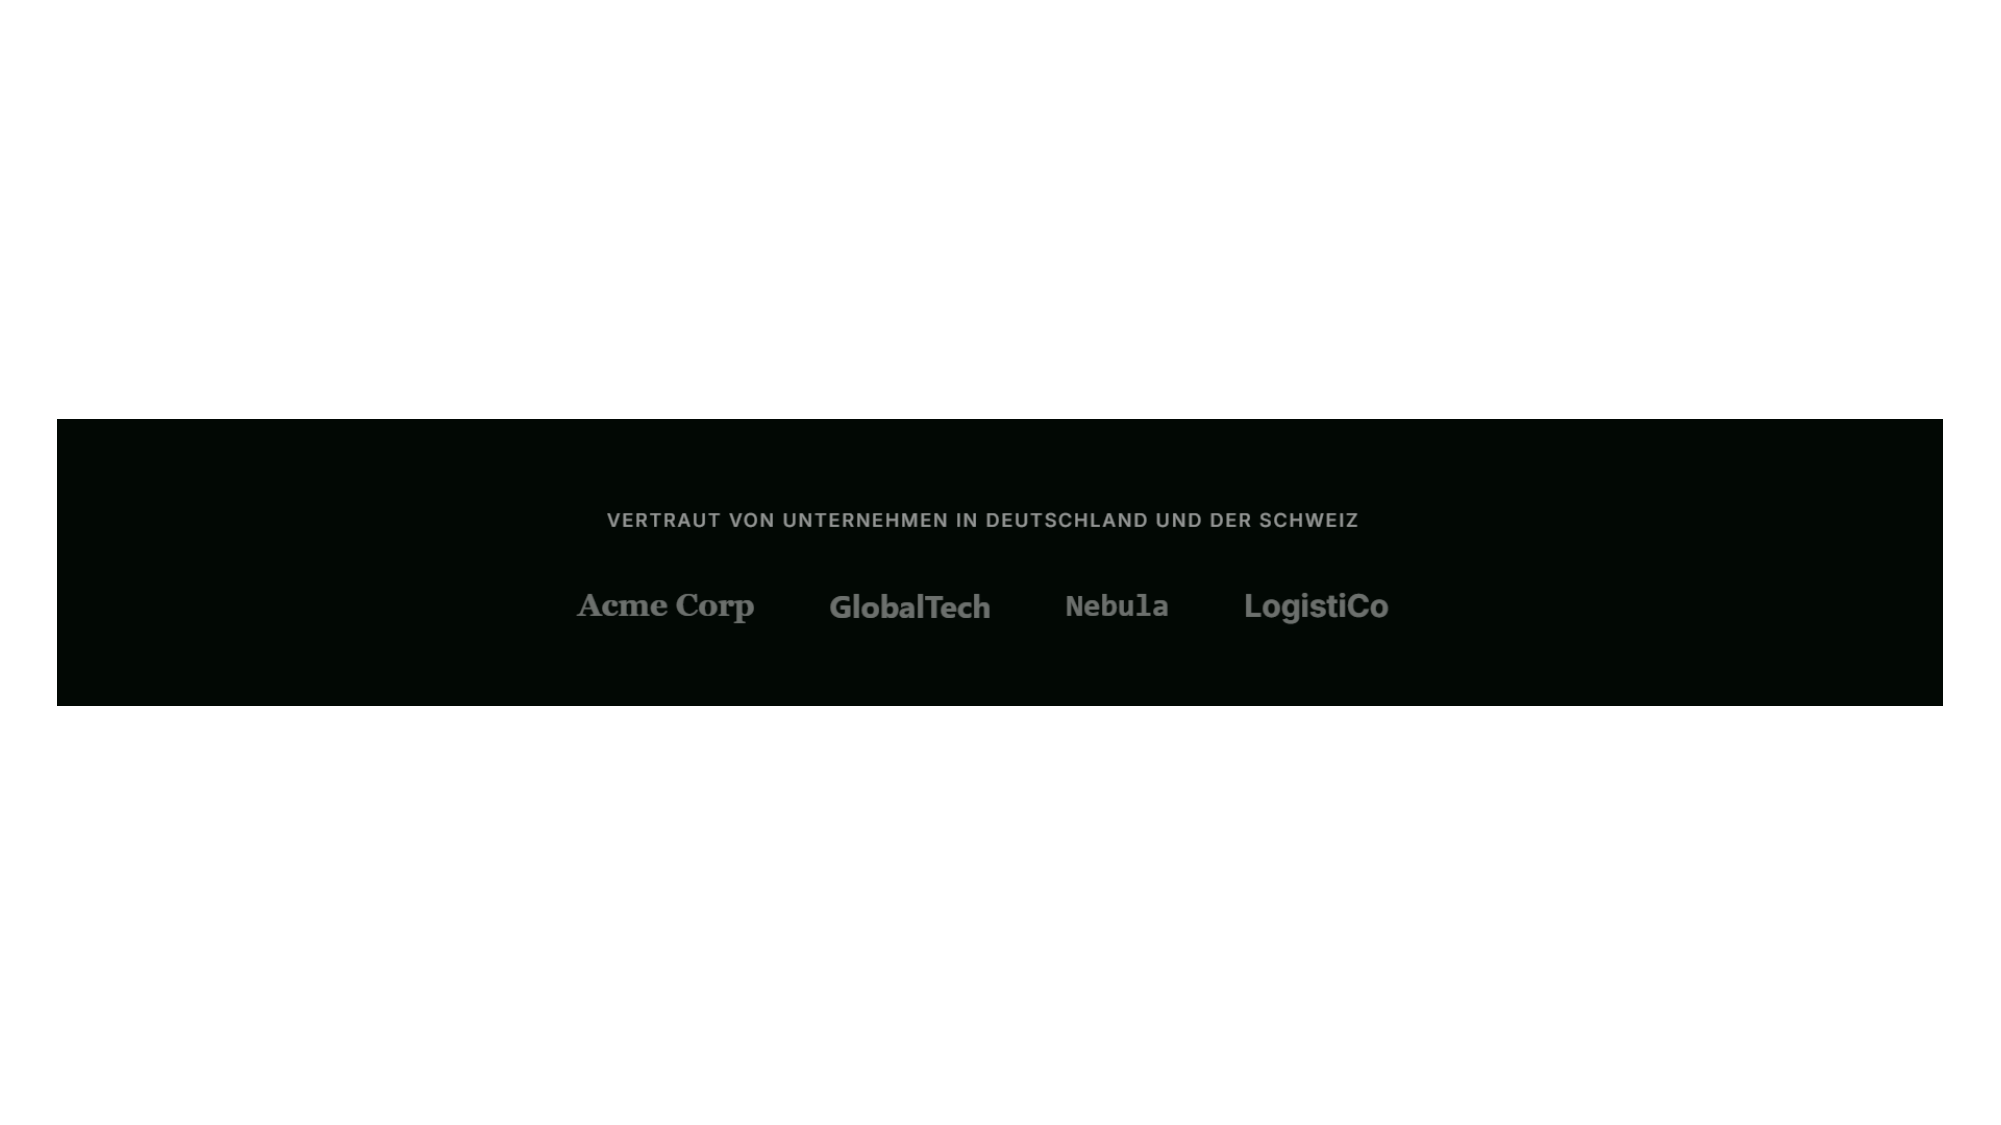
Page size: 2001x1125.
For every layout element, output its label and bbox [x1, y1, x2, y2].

picture [57, 419, 1943, 706]
